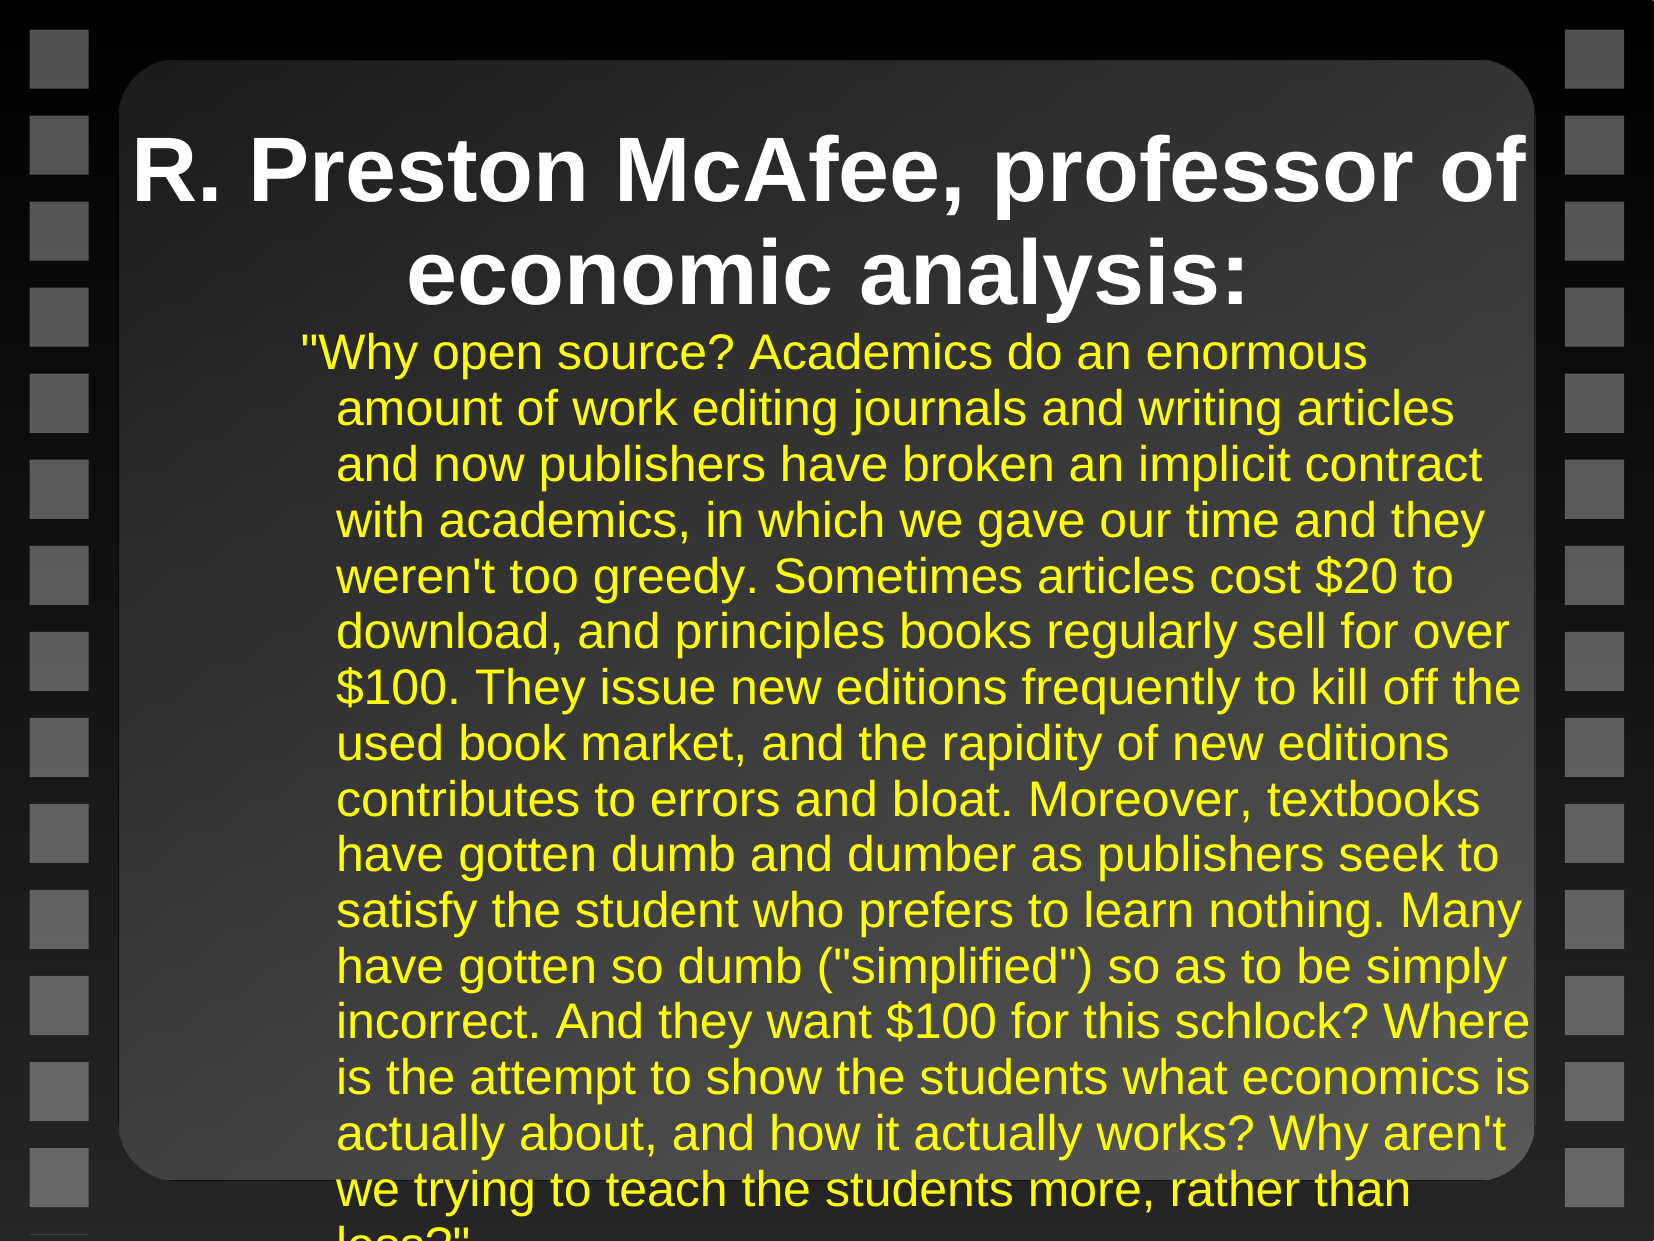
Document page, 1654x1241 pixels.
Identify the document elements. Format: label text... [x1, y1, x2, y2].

title R. Preston McAfee, professor of economic analysis: [123, 117, 1536, 324]
list "Why open source? Academics do an enormous amount of work editing journals and writing articles and now publishers have broken an implicit contract with academics, in which we gave our time and they weren't too greedy. Sometimes articles cost $20 to download, and principles books regularly sell for over $100. They issue new editions frequently to kill off the used book market, and the rapidity of new editions contributes to errors and bloat. Moreover, textbooks have gotten dumb and dumber as publishers seek to satisfy the student who prefers to learn nothing. Many have gotten so dumb ("simplified") so as to be simply incorrect. And they want $100 for this schlock? Where is the attempt to show the students what economics is actually about, and how it actually works? Why aren't we trying to teach the students more, rather than less?" [123, 324, 1536, 1217]
